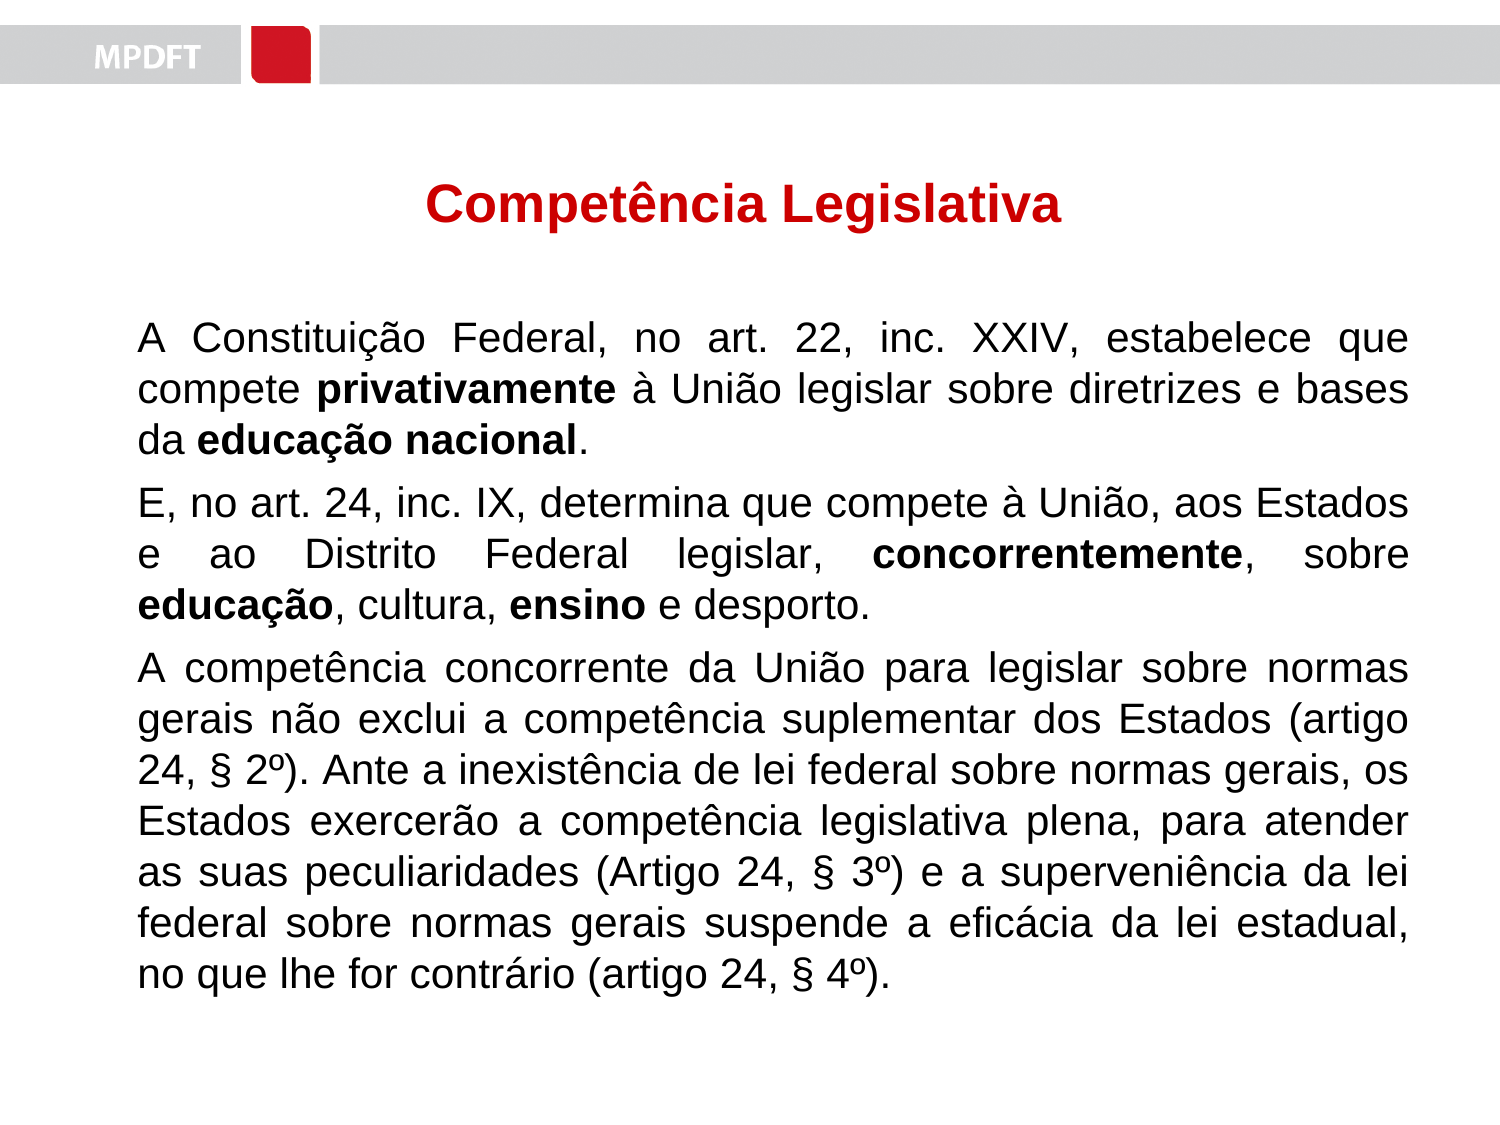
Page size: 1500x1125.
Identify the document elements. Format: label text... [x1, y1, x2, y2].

text_box Competência Legislativa [64, 160, 1424, 242]
text_box A Constituição Federal, no art. 22, inc. XXIV, estabelece que compete privativamente à União legislar sobre diretrizes e bases da educação nacional. E, no art. 24, inc. IX, determina que compete à União, aos Estados e ao Distrito Federal legislar, concorrentemente, sobre educação, cultura, ensino e desporto. A competência concorrente da União para legislar sobre normas gerais não exclui a competência suplementar dos Estados (artigo 24, § 2º). Ante a inexistência de lei federal sobre normas gerais, os Estados exercerão a competência legislativa plena, para atender as suas peculiaridades (Artigo 24, § 3º) e a superveniência da lei federal sobre normas gerais suspende a eficácia da lei estadual, no que lhe for contrário (artigo 24, § 4º). [75, 302, 1426, 1005]
picture [0, 0, 1500, 1125]
